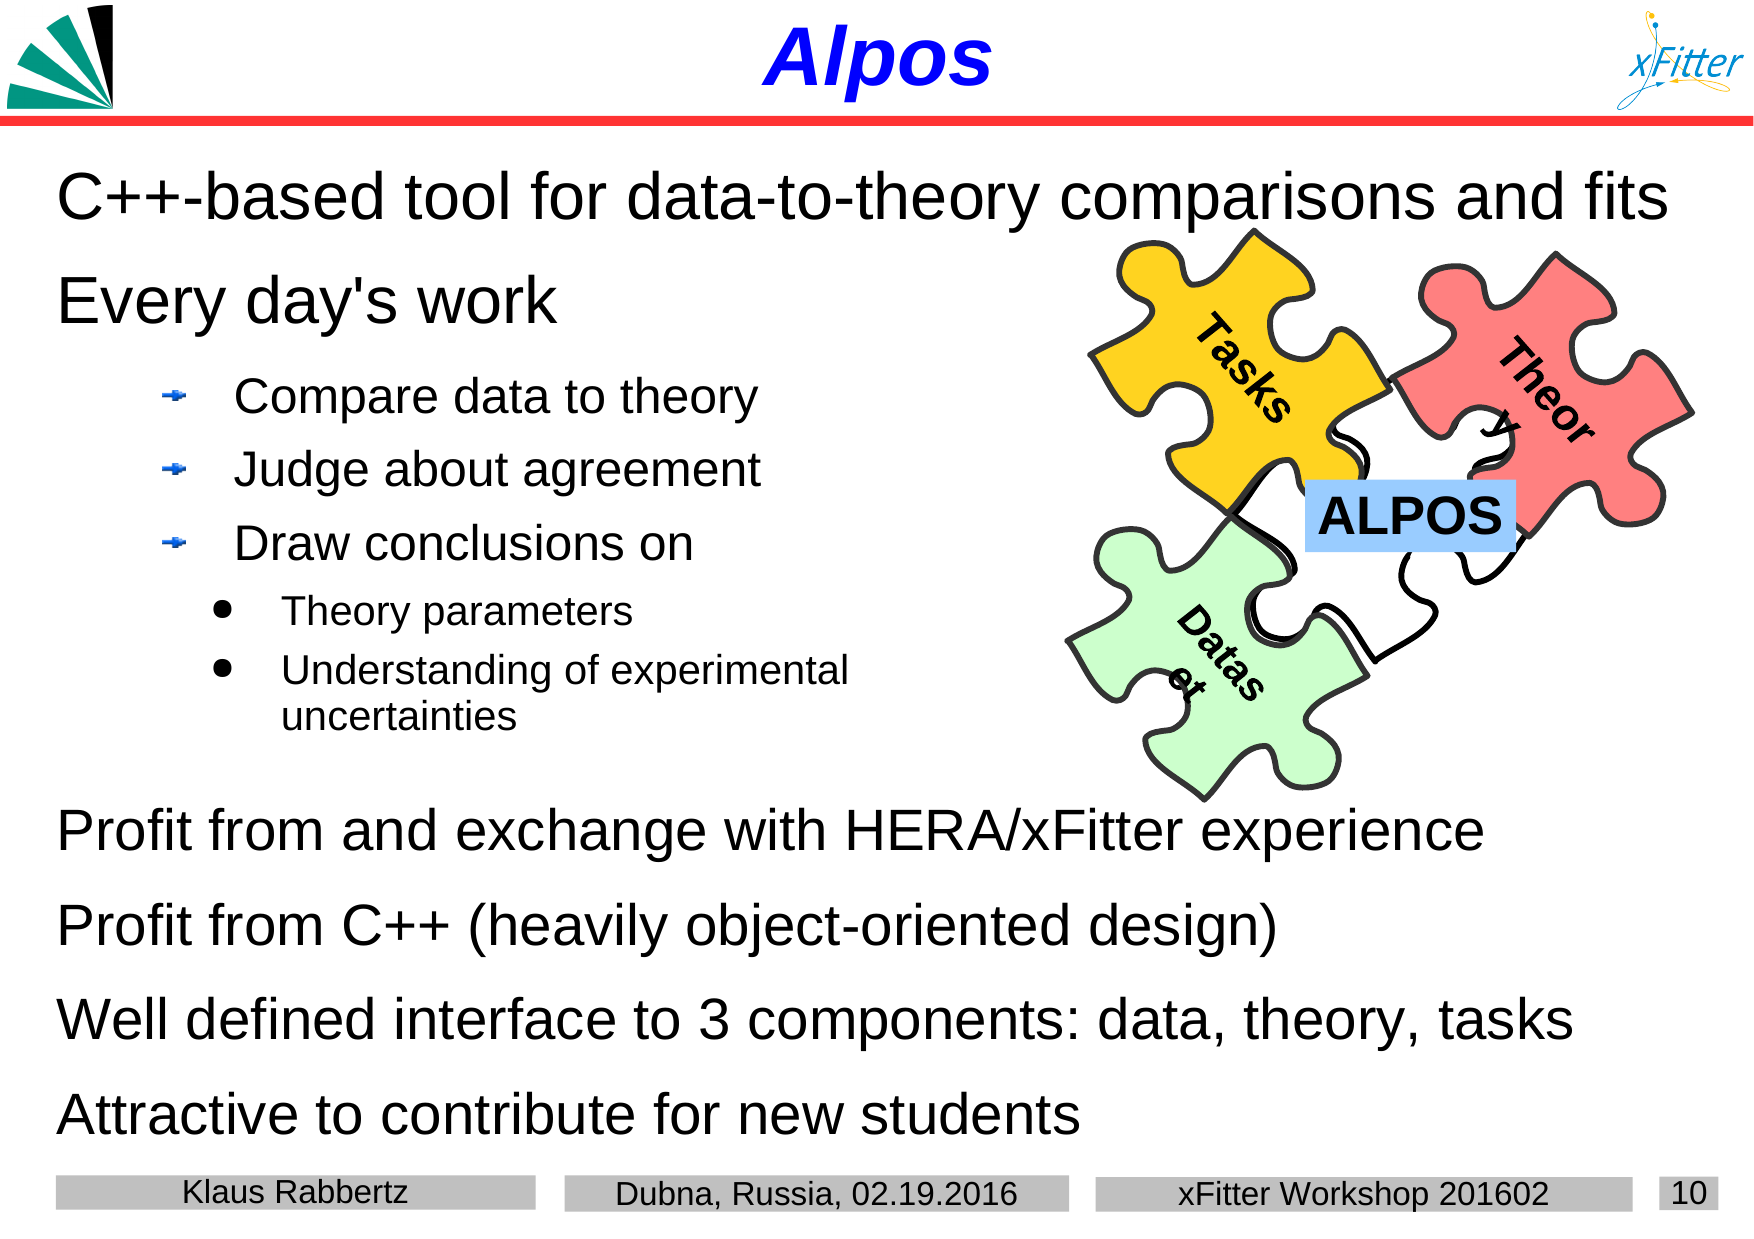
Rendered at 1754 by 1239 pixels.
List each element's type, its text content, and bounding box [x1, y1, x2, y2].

text_box ALPOS [1305, 479, 1516, 553]
title Alpos [129, 0, 1629, 114]
picture [7, 5, 113, 110]
picture [1629, 11, 1744, 110]
list C++-based tool for data-to-theory comparisons and fits Every day's work Compare data to theory Judge about agreement Draw conclusions on Theory parameters Understanding of experimental uncertainties Profit from and exchange with HERA/xFitter experience Profit from C++ (heavily object-oriented design) Well defined interface to 3 components: data, theory, tasks Attractive to contribute for new students [56, 159, 1721, 1152]
